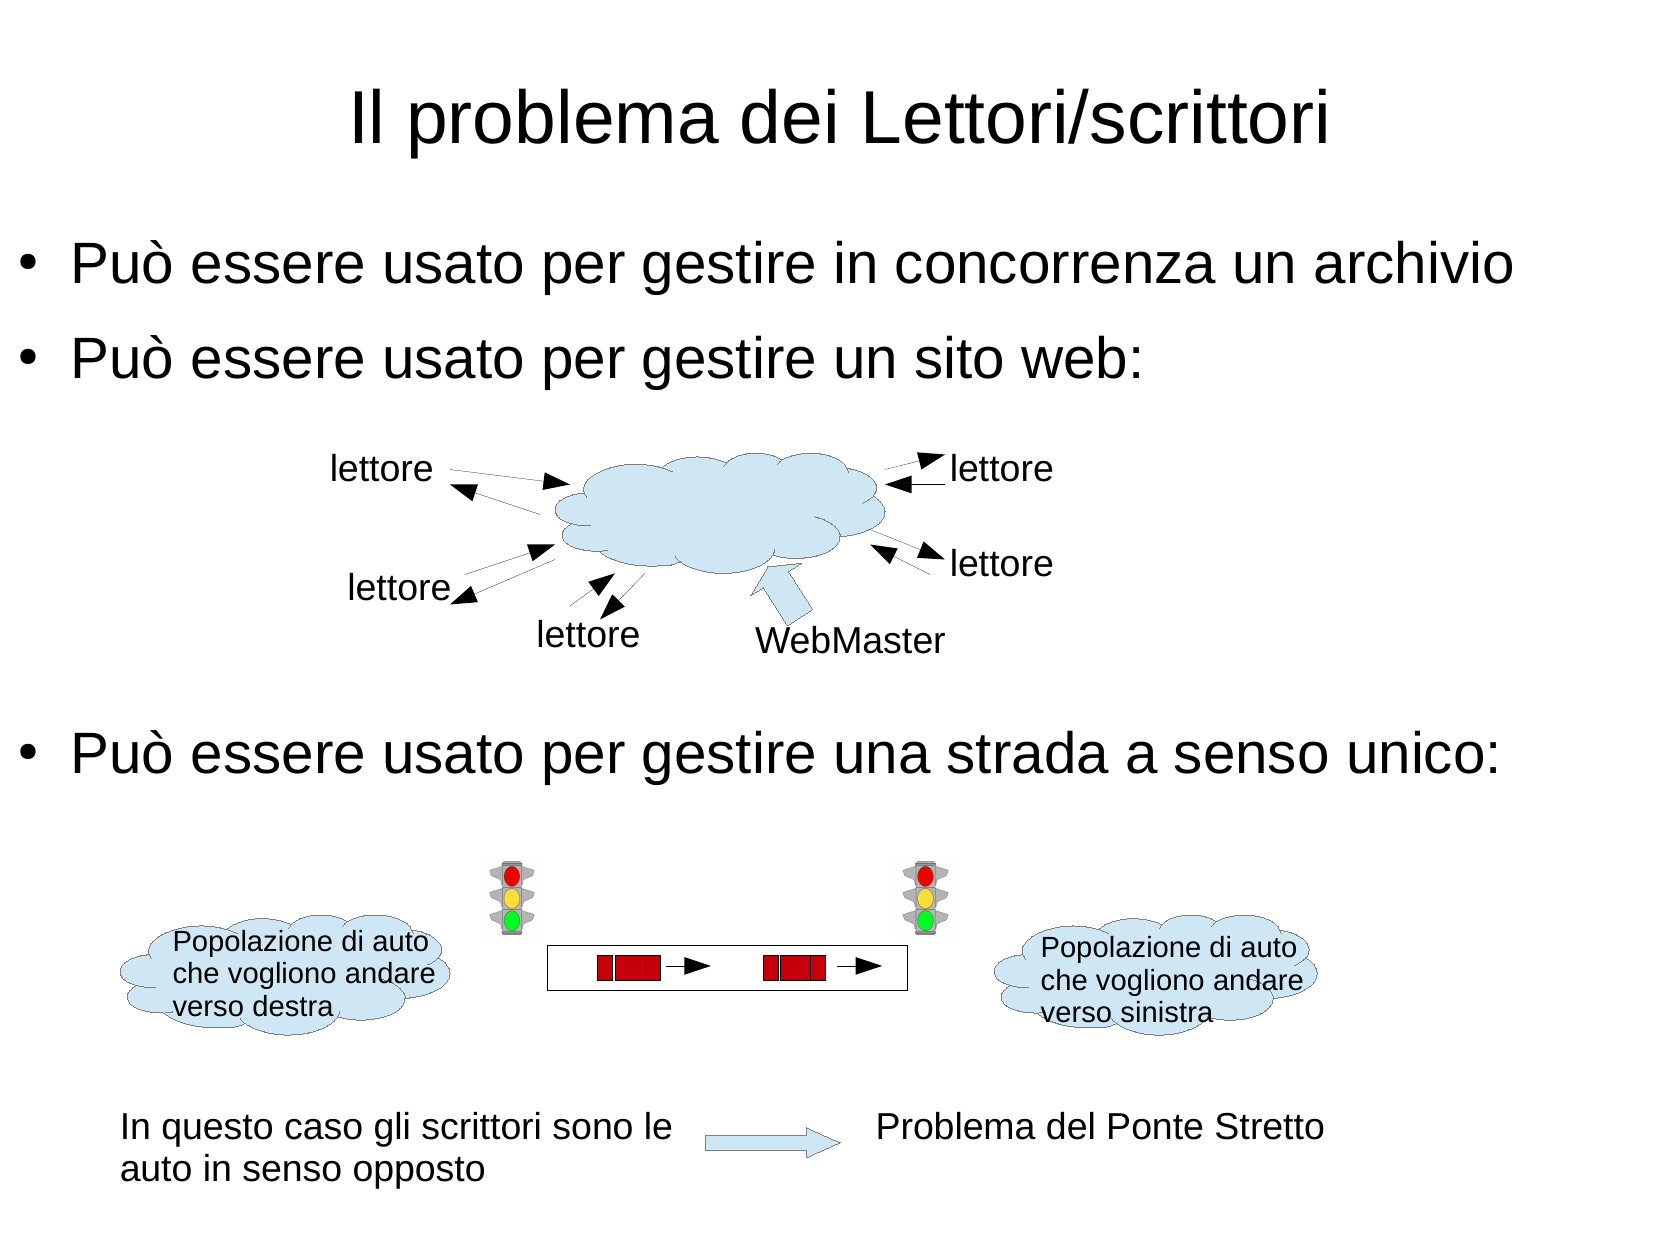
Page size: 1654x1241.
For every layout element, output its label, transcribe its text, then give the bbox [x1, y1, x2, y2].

text_box [1109, 918, 1159, 923]
text_box [1163, 915, 1275, 923]
text_box [994, 943, 1025, 1013]
text_box [261, 1031, 316, 1036]
title Il problema dei Lettori/scrittori [82, 13, 1571, 222]
list Può essere usato per gestire in concorrenza un archivio Può essere usato per gestire un sito web: [0, 231, 1621, 586]
picture [480, 857, 544, 939]
text_box [750, 563, 813, 626]
text_box [705, 1127, 841, 1158]
text_box [120, 937, 157, 1013]
text_box lettore [935, 440, 1101, 498]
text_box Problema del Ponte Stretto [860, 1097, 1446, 1155]
text_box lettore [332, 558, 498, 616]
text_box [547, 945, 908, 991]
text_box lettore [521, 605, 687, 663]
text_box lettore [315, 440, 481, 498]
picture [893, 857, 958, 939]
text_box WebMaster [740, 611, 1006, 669]
list Può essere usato per gestire una strada a senso unico: [0, 721, 1621, 1076]
text_box Popolazione di auto che vogliono andare verso sinistra [1025, 923, 1361, 1037]
text_box Popolazione di auto che vogliono andare verso destra [157, 917, 493, 1031]
text_box [555, 453, 886, 574]
text_box In questo caso gli scrittori sono le auto in senso opposto [105, 1097, 691, 1197]
text_box lettore [935, 535, 1101, 592]
